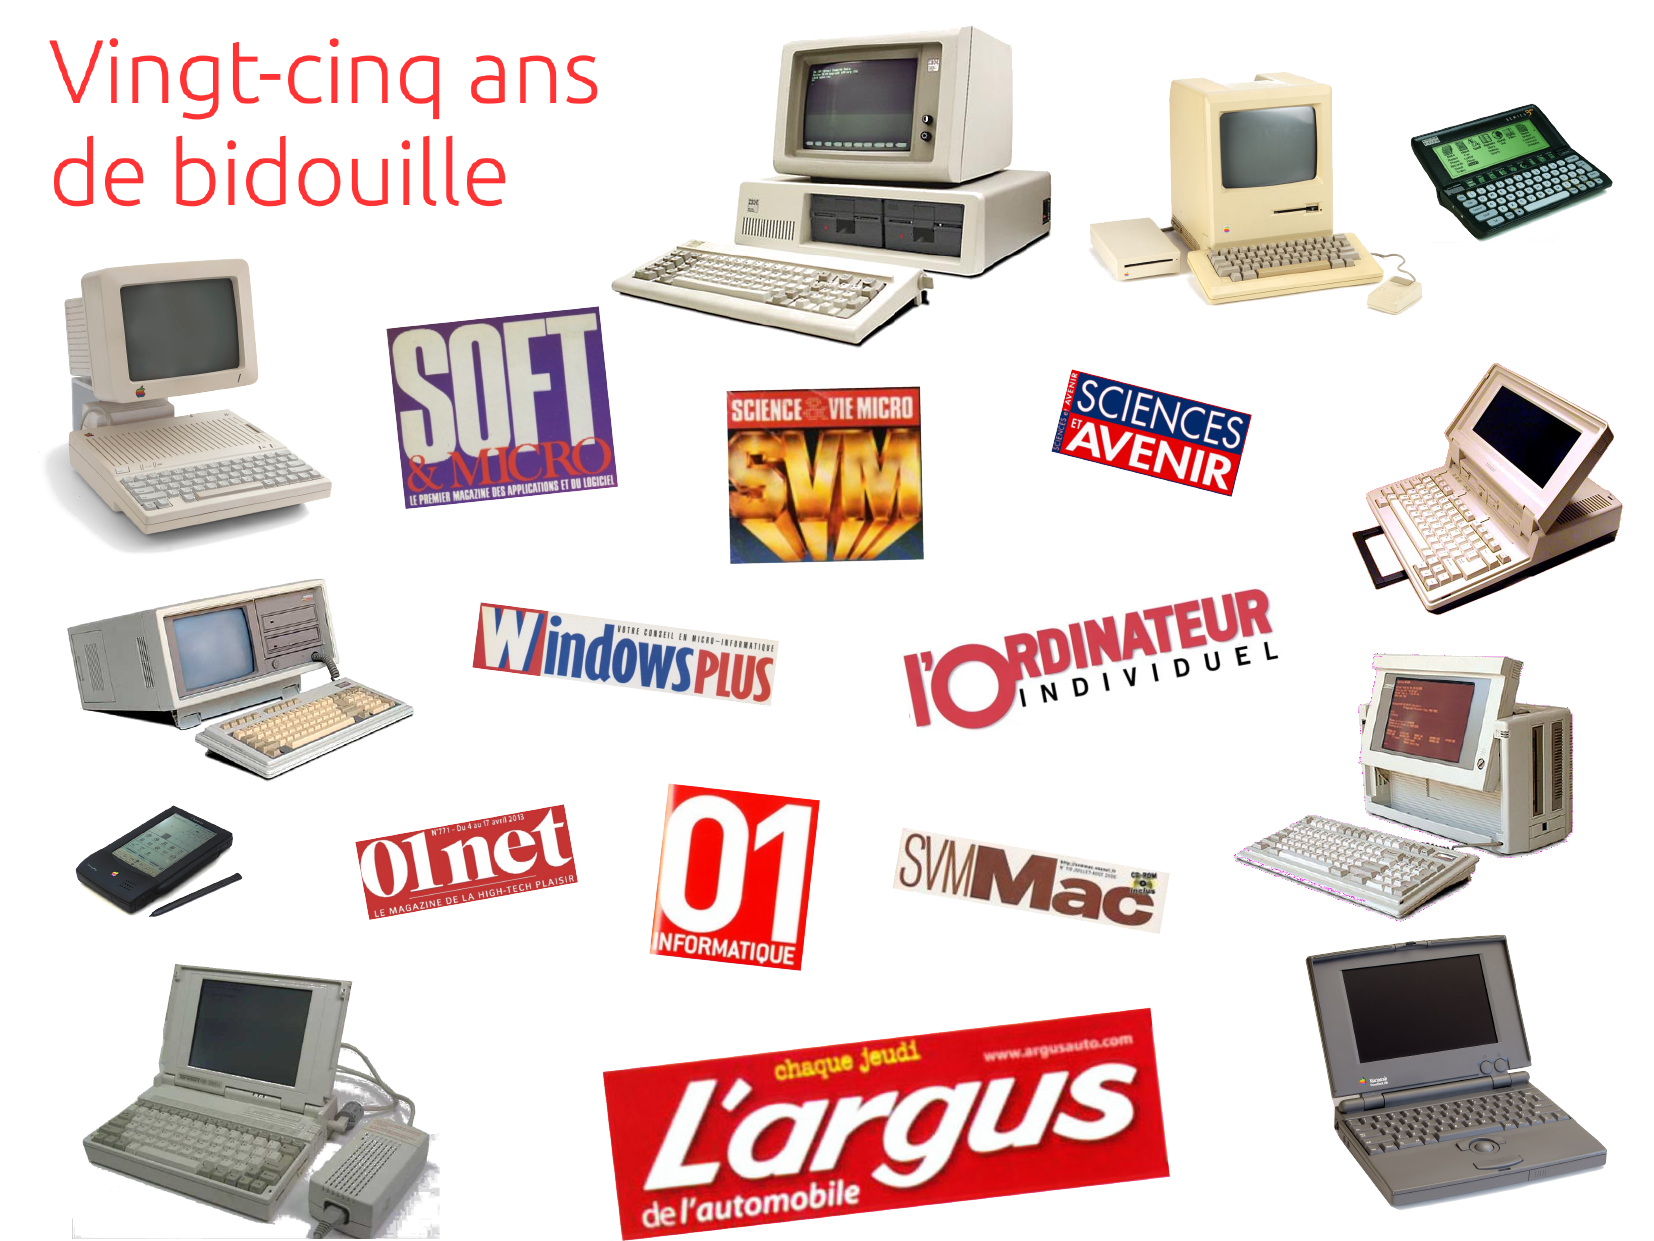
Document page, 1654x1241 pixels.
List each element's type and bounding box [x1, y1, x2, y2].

picture [726, 387, 924, 564]
picture [72, 956, 449, 1239]
picture [70, 799, 249, 922]
picture [1051, 369, 1252, 497]
picture [59, 566, 424, 792]
picture [35, 234, 343, 560]
picture [355, 804, 578, 920]
picture [23, 9, 1059, 510]
picture [1074, 58, 1613, 327]
picture [649, 783, 820, 971]
picture [602, 1007, 1170, 1241]
picture [472, 602, 779, 706]
picture [892, 827, 1170, 934]
picture [1346, 354, 1629, 623]
picture [897, 582, 1619, 1224]
